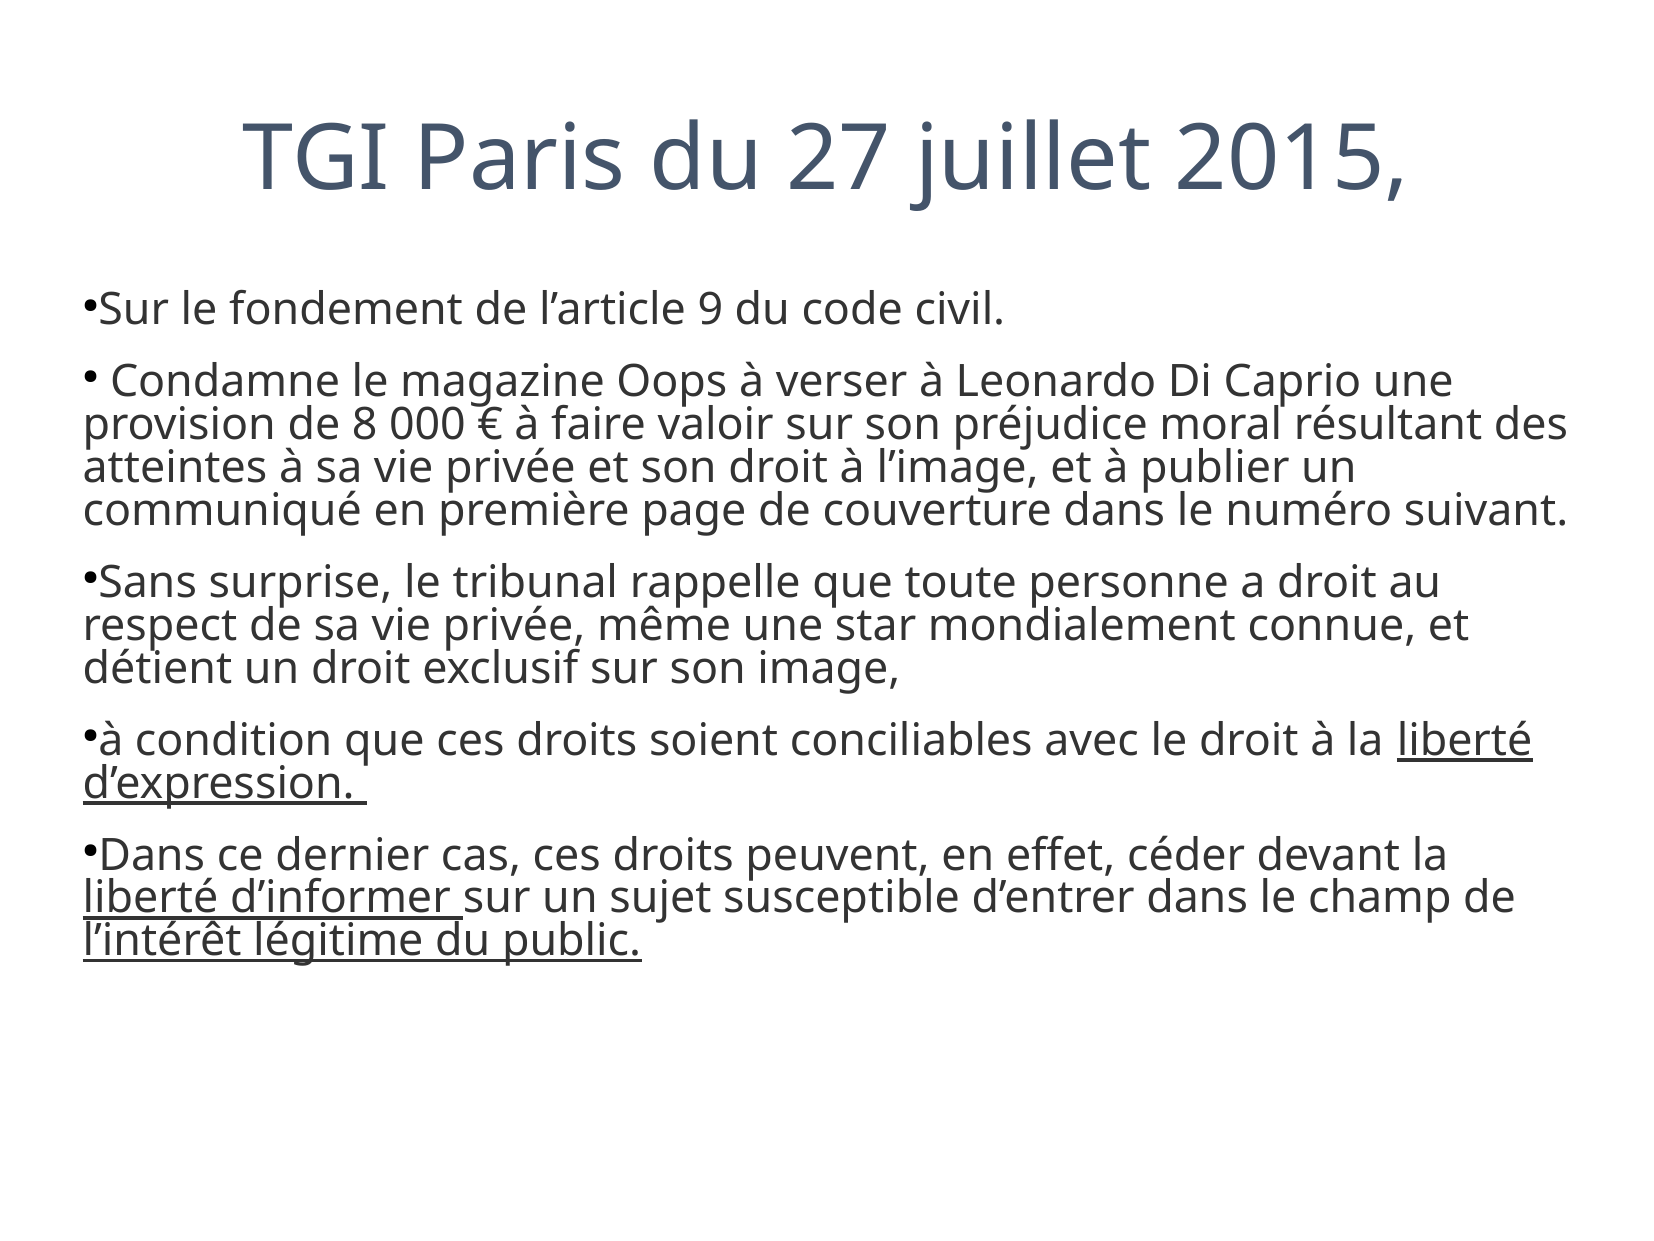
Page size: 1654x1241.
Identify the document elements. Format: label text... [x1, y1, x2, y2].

list Sur le fondement de l’article 9 du code civil. Condamne le magazine Oops à verser à Leonardo Di Caprio une provision de 8 000 € à faire valoir sur son préjudice moral résultant des atteintes à sa vie privée et son droit à l’image, et à publier un communiqué en première page de couverture dans le numéro suivant. Sans surprise, le tribunal rappelle que toute personne a droit au respect de sa vie privée, même une star mondialement connue, et détient un droit exclusif sur son image, à condition que ces droits soient conciliables avec le droit à la liberté d’expression. Dans ce dernier cas, ces droits peuvent, en effet, céder devant la liberté d’informer sur un sujet susceptible d’entrer dans le champ de l’intérêt légitime du public. [82, 290, 1571, 1010]
title TGI Paris du 27 juillet 2015, [82, 49, 1571, 257]
